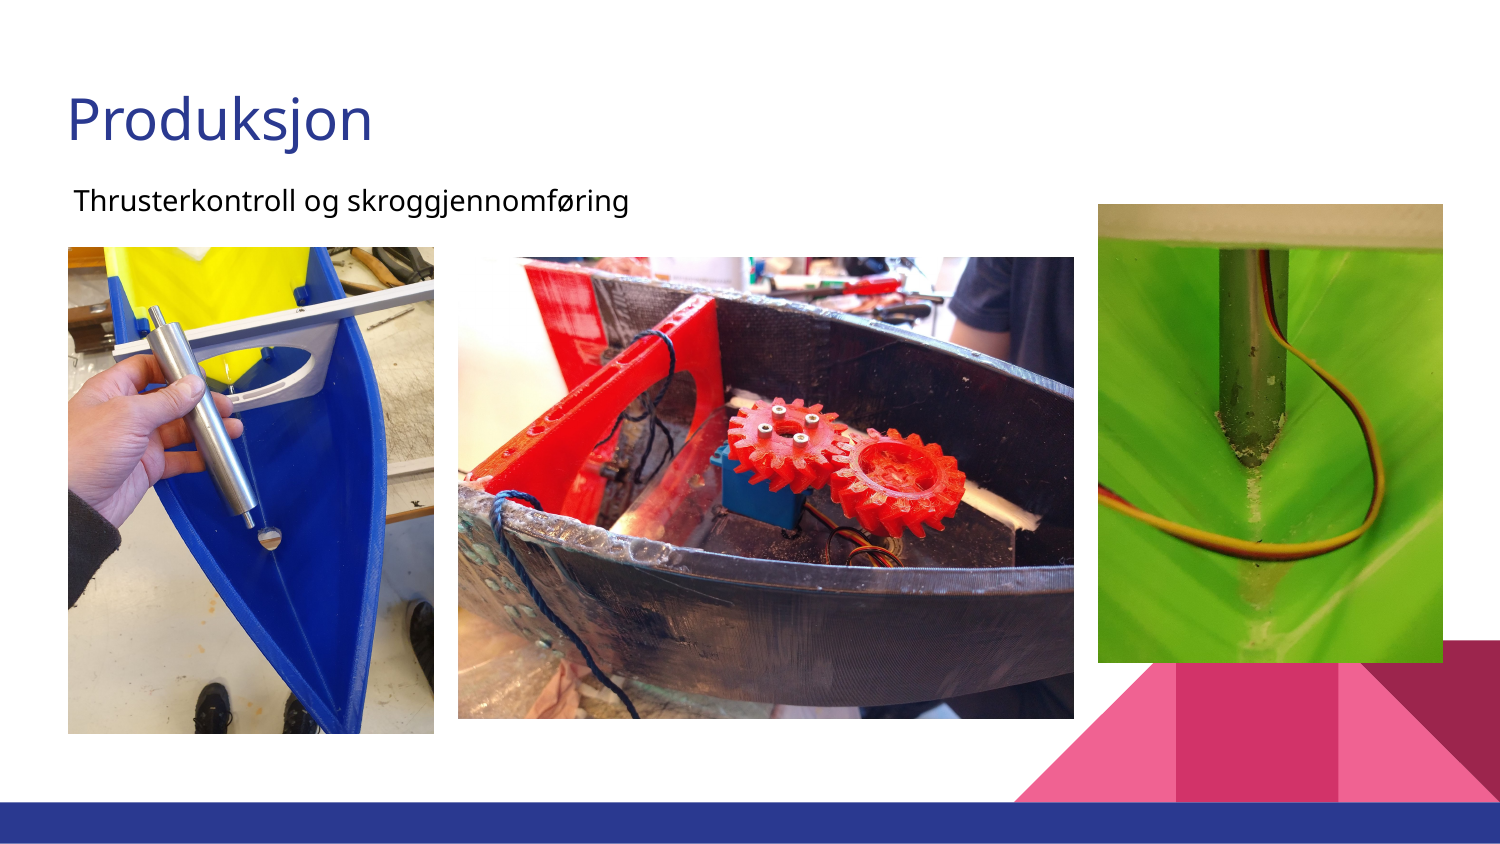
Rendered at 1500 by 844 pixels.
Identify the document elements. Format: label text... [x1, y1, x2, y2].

text_box Thrusterkontroll og skroggjennomføring [58, 166, 830, 232]
picture [68, 247, 434, 734]
title Produksjon [51, 67, 1449, 167]
picture [1098, 204, 1443, 663]
picture [458, 257, 1074, 719]
